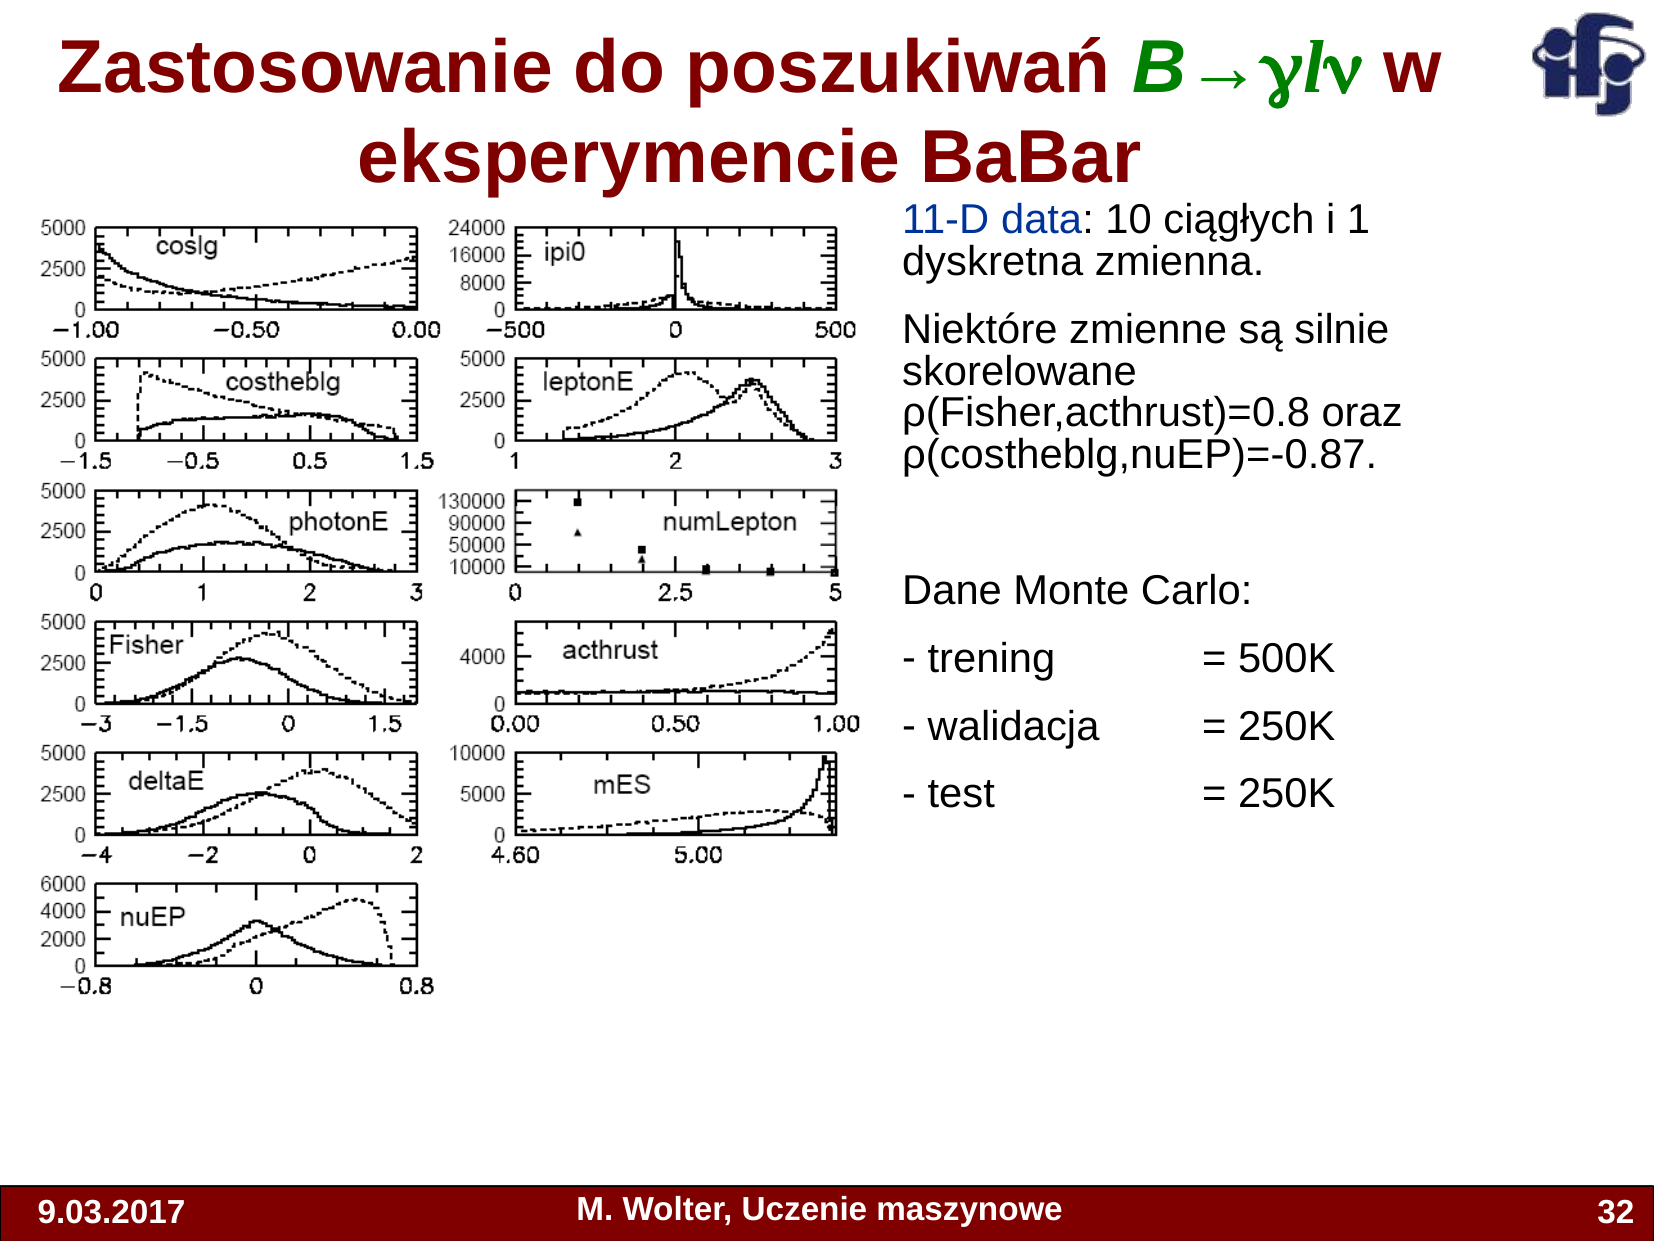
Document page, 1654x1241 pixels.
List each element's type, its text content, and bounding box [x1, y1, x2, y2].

picture [12, 207, 876, 1026]
title Zastosowanie do poszukiwań B→l w eksperymencie BaBar [37, 7, 1463, 207]
text_box 11-D data: 10 ciągłych i 1 dyskretna zmienna. Niektóre zmienne są silnie skorelowane ρ(Fisher,acthrust)=0.8 oraz ρ(costheblg,nuEP)=-0.87. Dane Monte Carlo: trening = 500K walidacja = 250K test = 250K [887, 192, 1476, 824]
picture [1525, 0, 1654, 129]
